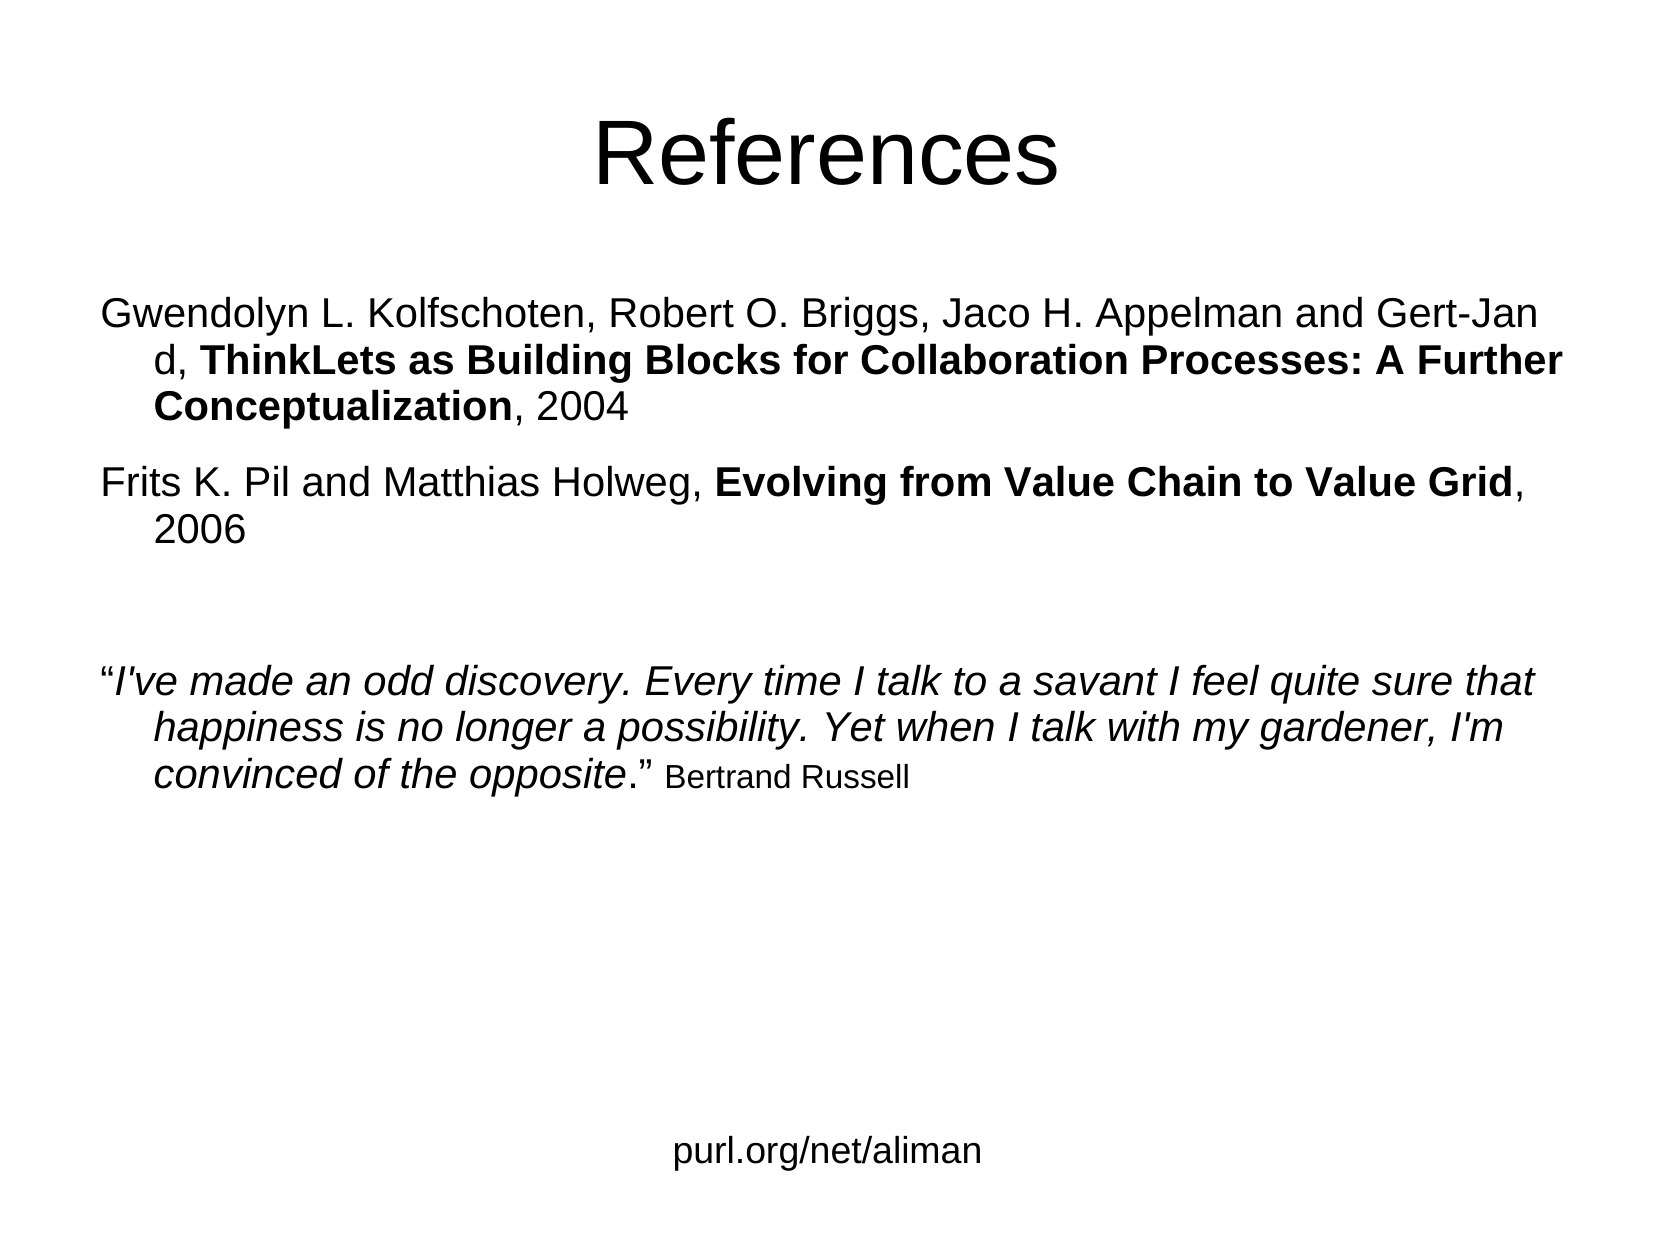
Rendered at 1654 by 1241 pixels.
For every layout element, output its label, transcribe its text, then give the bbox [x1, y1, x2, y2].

list Gwendolyn L. Kolfschoten, Robert O. Briggs, Jaco H. Appelman and Gert-Jan d, ThinkLets as Building Blocks for Collaboration Processes: A Further Conceptualization, 2004 Frits K. Pil and Matthias Holweg, Evolving from Value Chain to Value Grid, 2006 “I've made an odd discovery. Every time I talk to a savant I feel quite sure that happiness is no longer a possibility. Yet when I talk with my gardener, I'm convinced of the opposite.” Bertrand Russell [82, 290, 1571, 1094]
title References [82, 56, 1571, 250]
